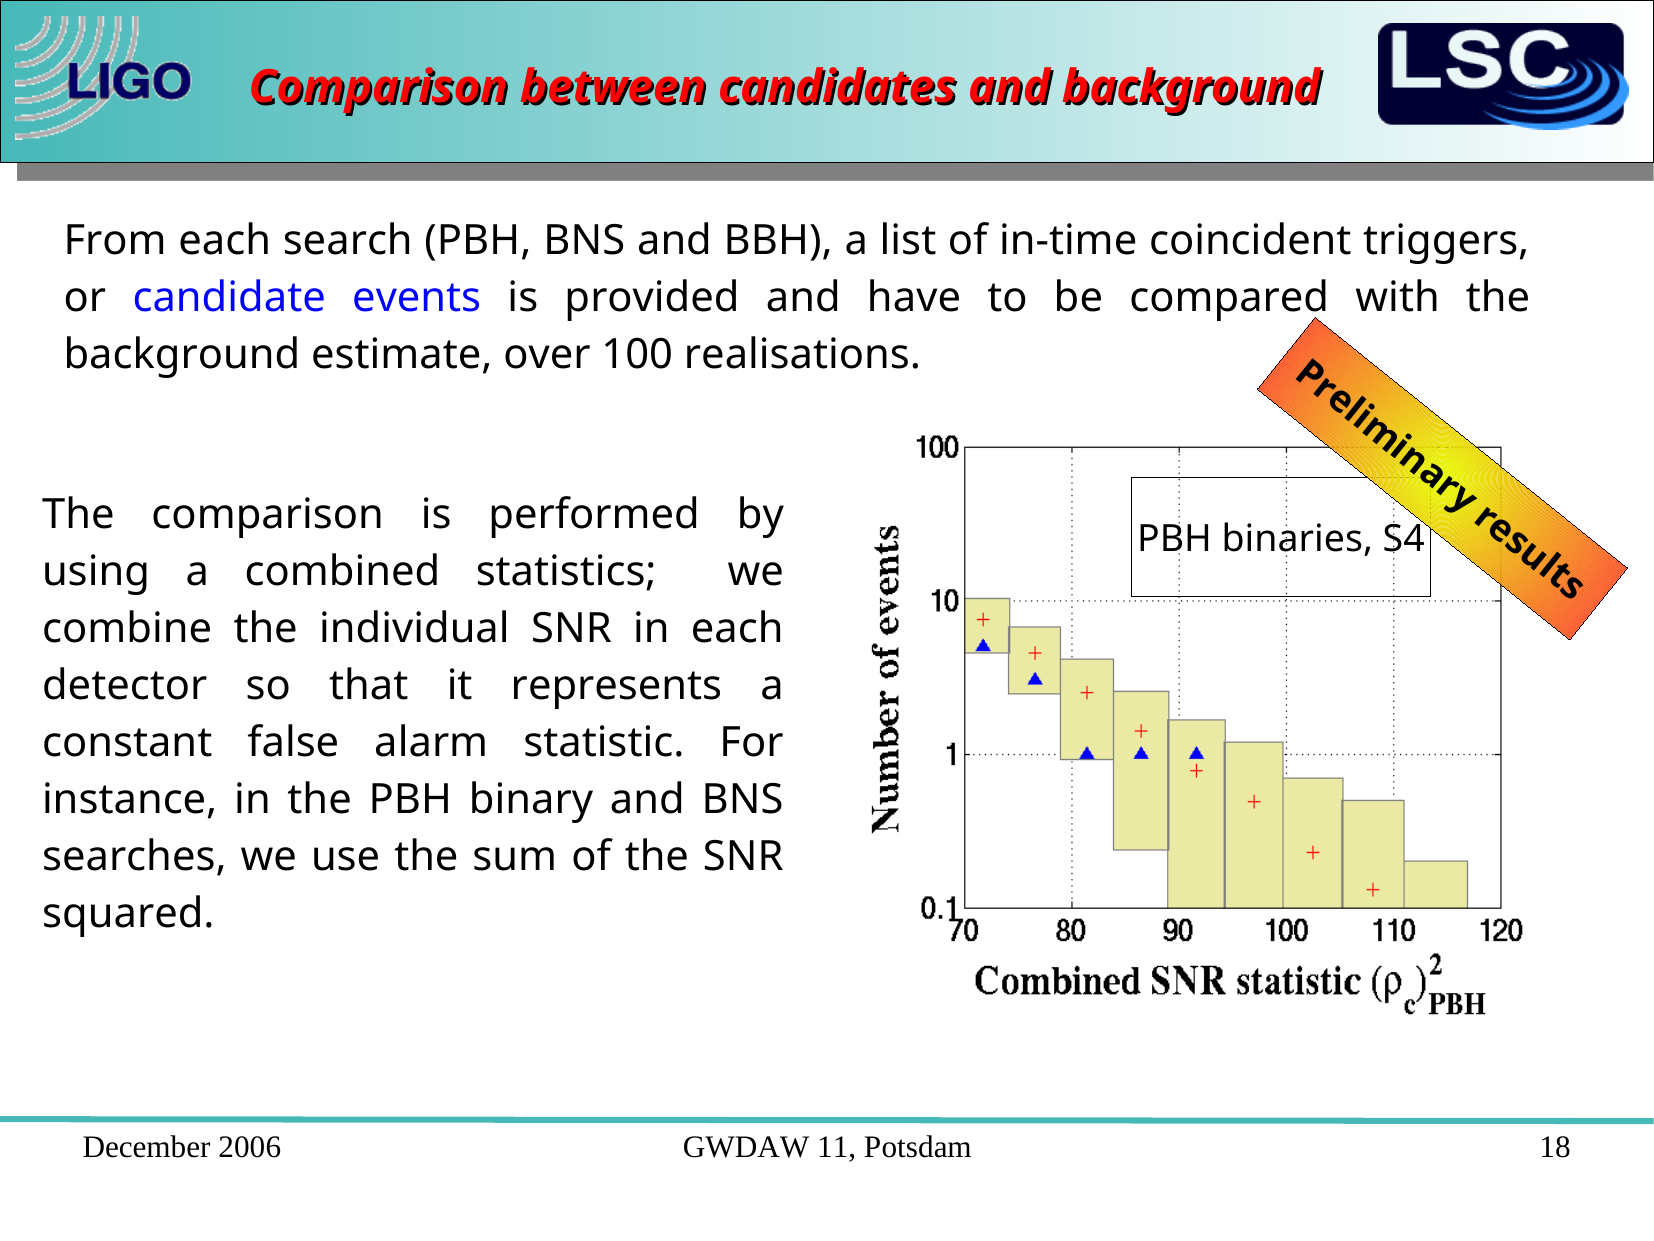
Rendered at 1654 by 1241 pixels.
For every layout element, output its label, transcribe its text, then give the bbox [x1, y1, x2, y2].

text_box From each search (PBH, BNS and BBH), a list of in-time coincident triggers, or candidate events is provided and have to be compared with the background estimate, over 100 realisations. [48, 202, 1546, 413]
picture [15, 16, 192, 140]
picture [1447, 422, 1580, 529]
text_box The comparison is performed by using a combined statistics; we combine the individual SNR in each detector so that it represents a constant false alarm statistic. For instance, in the PBH binary and BNS searches, we use the sum of the SNR squared. [27, 476, 799, 946]
text_box Preliminary results [1257, 317, 1628, 640]
picture [842, 422, 1580, 1018]
picture [1378, 23, 1629, 130]
text_box PBH binaries, S4 [1131, 477, 1431, 597]
text_box Comparison between candidates and background [233, 46, 1393, 118]
